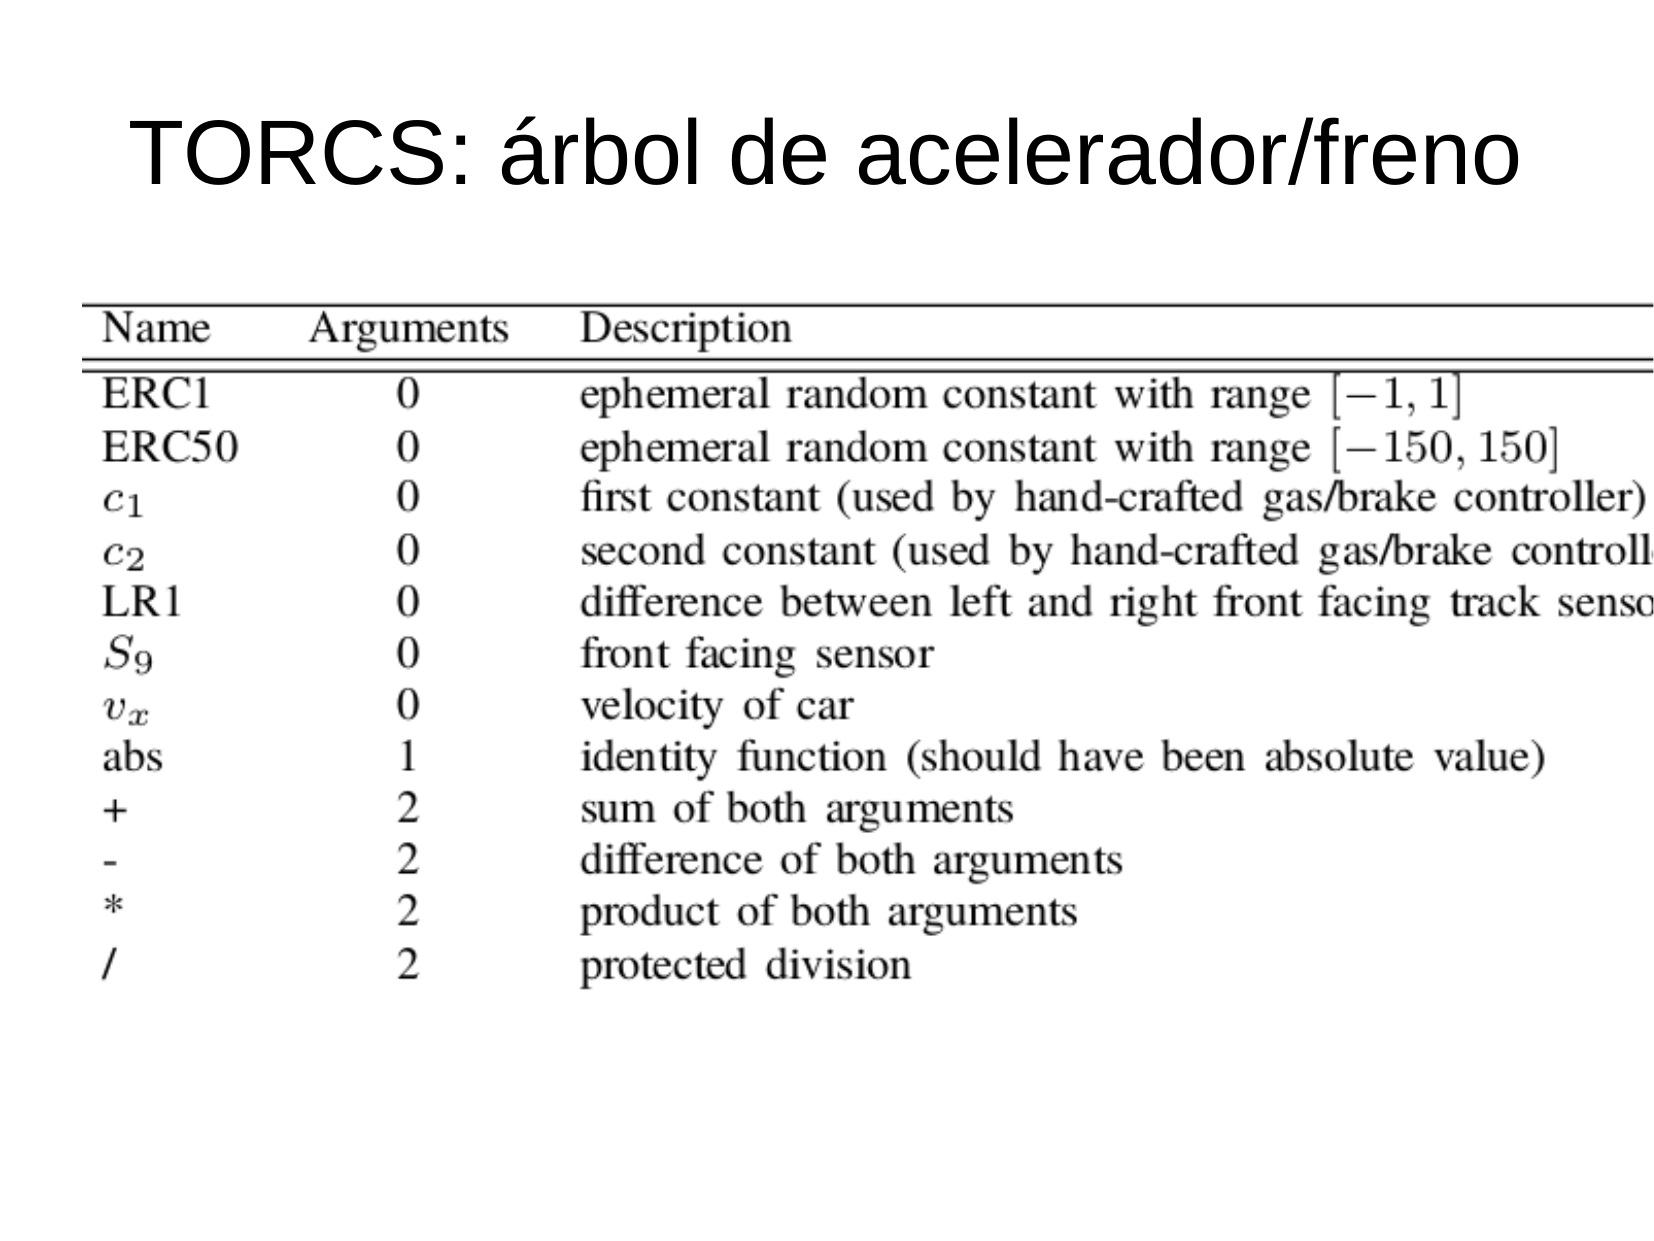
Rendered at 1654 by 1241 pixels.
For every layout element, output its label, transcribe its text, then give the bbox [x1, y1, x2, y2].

title TORCS: árbol de acelerador/freno [82, 49, 1571, 257]
picture [82, 295, 1654, 1004]
